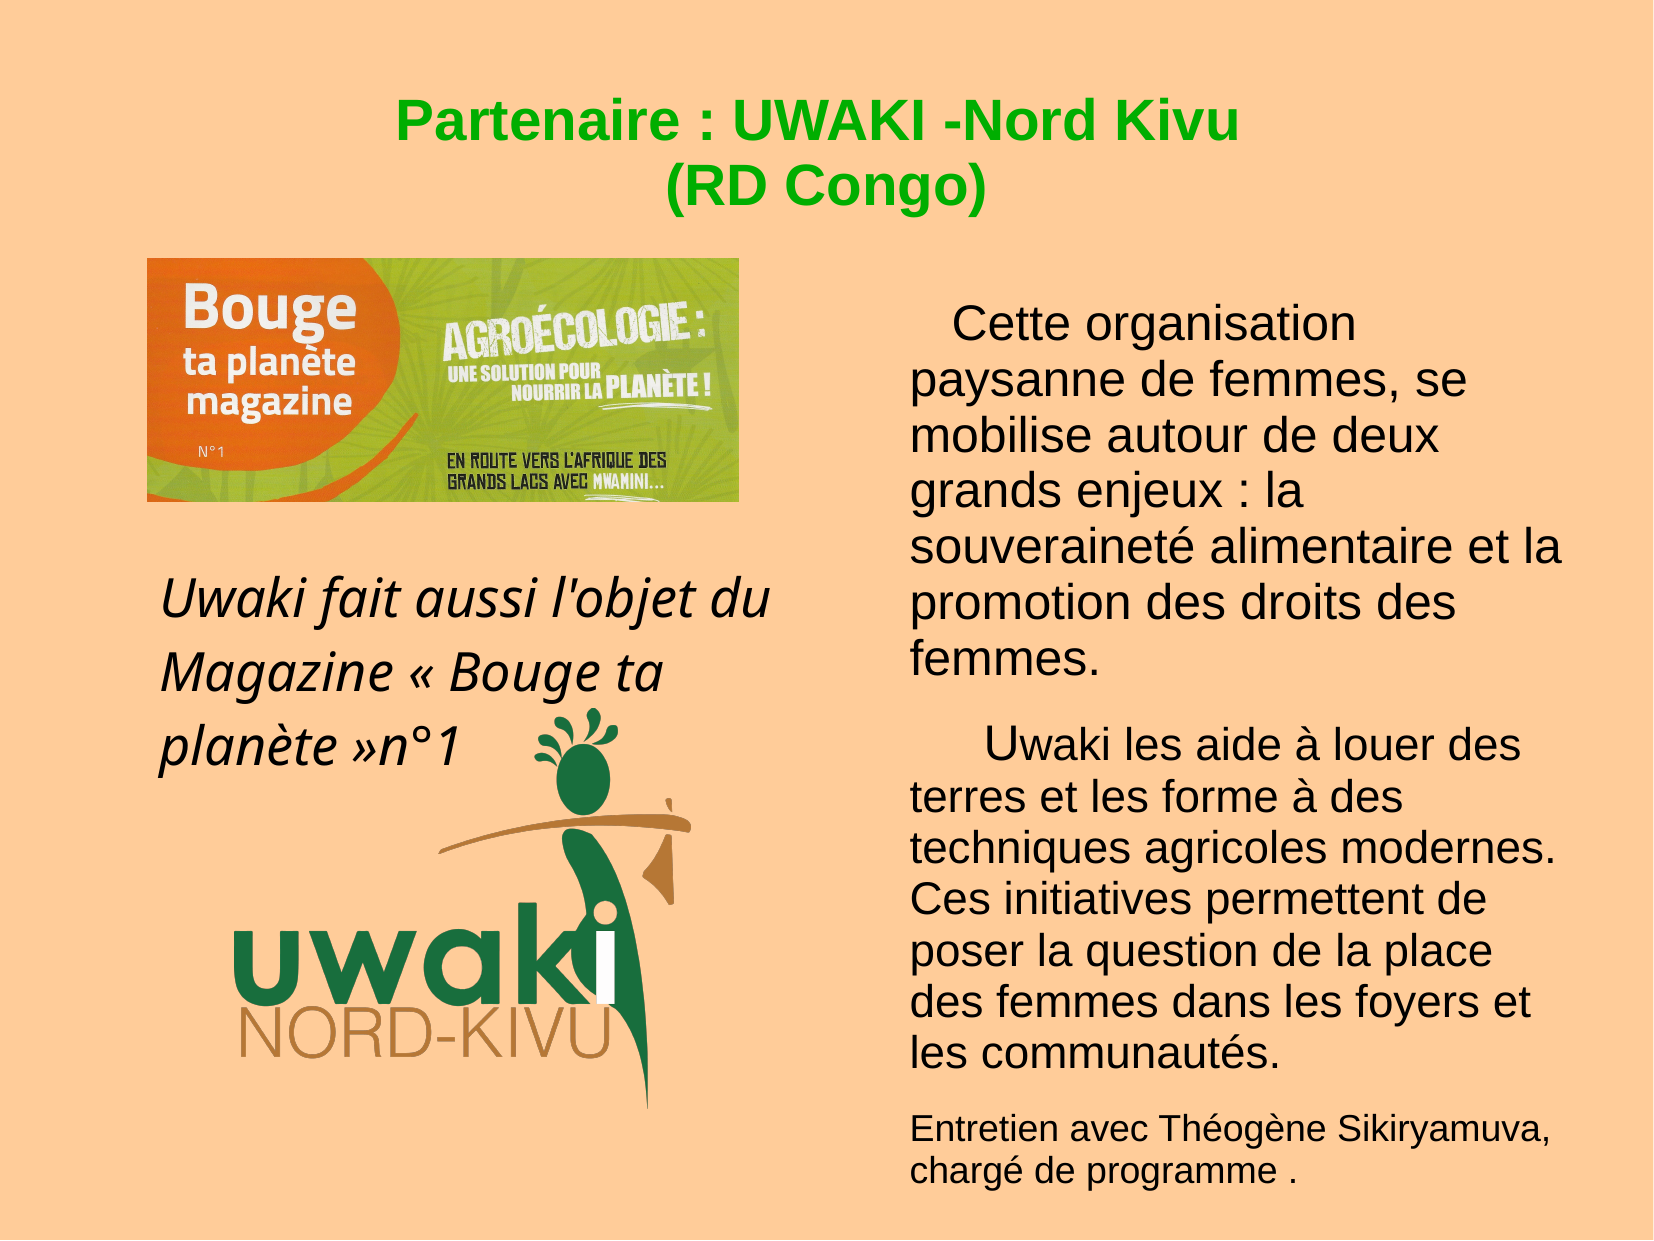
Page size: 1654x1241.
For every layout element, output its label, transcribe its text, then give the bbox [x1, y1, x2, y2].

title Partenaire : UWAKI -Nord Kivu (RD Congo) [82, 49, 1571, 257]
list Uwaki fait aussi l'objet du Magazine « Bouge ta planète »n°1 [88, 177, 886, 857]
picture [234, 708, 691, 1110]
picture [147, 258, 739, 502]
list Cette organisation paysanne de femmes, se mobilise autour de deux grands enjeux : la souveraineté alimentaire et la promotion des droits des femmes. Uwaki les aide à louer des terres et les forme à des techniques agricoles modernes. Ces initiatives permettent de poser la question de la place des femmes dans les foyers et les communautés. Entretien avec Théogène Sikiryamuva, chargé de programme . [838, 295, 1565, 1241]
